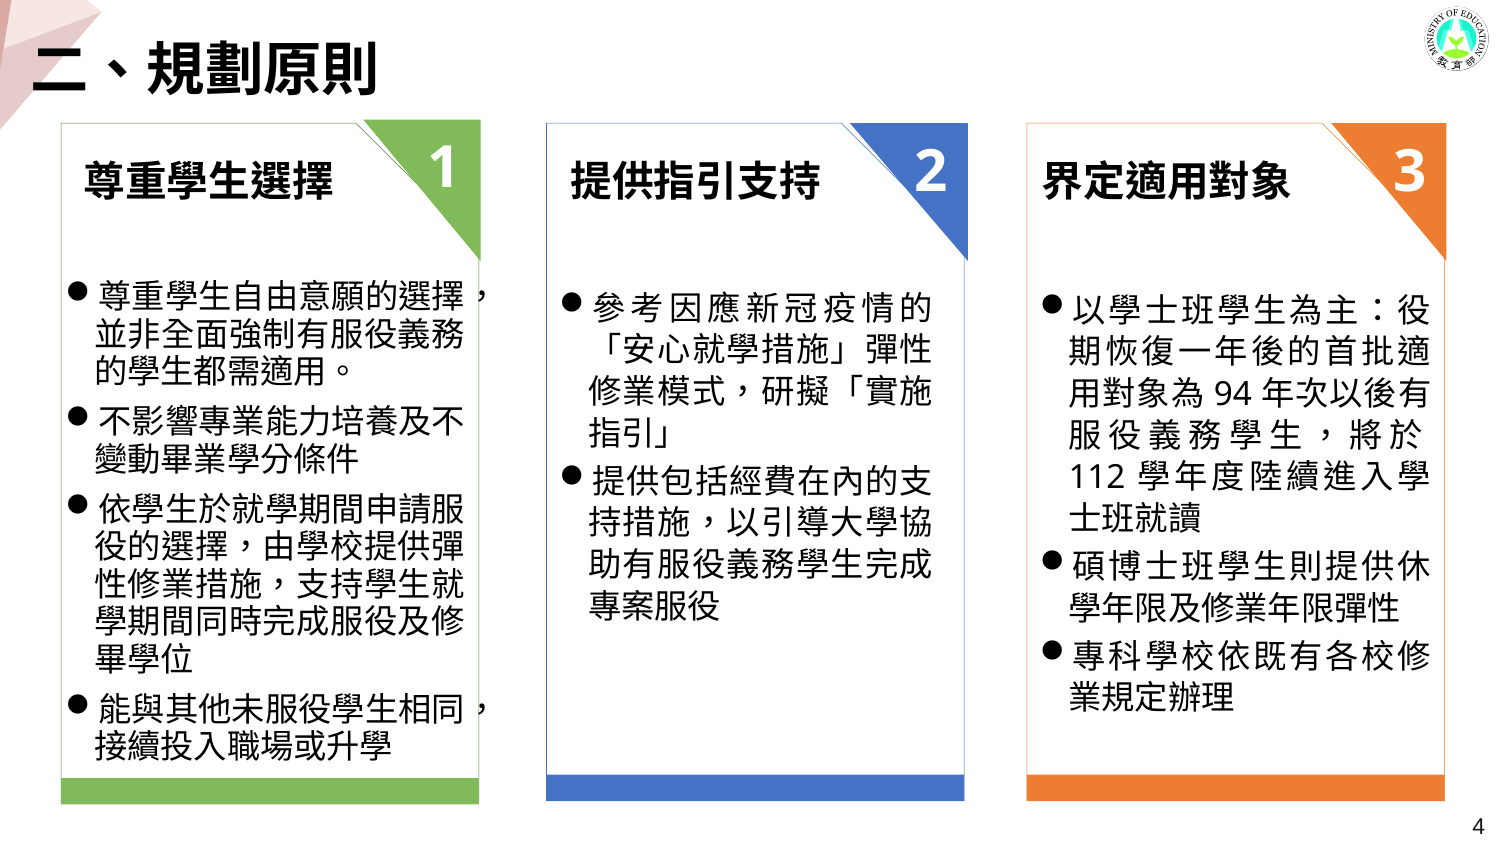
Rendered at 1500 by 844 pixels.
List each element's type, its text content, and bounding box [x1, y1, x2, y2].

picture [1429, 6, 1489, 61]
text_box 1 [363, 119, 481, 262]
text_box 2 [849, 123, 968, 262]
text_box [61, 123, 479, 270]
text_box 尊重學生自由意願的選擇，並非全面強制有服役義務的學生都需適用。 不影響專業能力培養及不變動畢業學分條件 依學生於就學期間申請服役的選擇，由學校提供彈性修業措施，支持學生就學期間同時完成服役及修畢學位 能與其他未服役學生相同，接續投入職場或升學 [50, 270, 481, 774]
text_box 以學士班學生為主：役期恢復一年後的首批適用對象為94年次以後有服役義務學生，將於112學年度陸續進入學士班就讀 碩博士班學生則提供休學年限及修業年限彈性 專科學校依既有各校修業規定辦理 [1024, 279, 1447, 724]
text_box 3 [1331, 123, 1447, 262]
title 二、規劃原則 [15, 22, 1480, 120]
text_box [0, 0, 102, 130]
text_box [61, 774, 479, 805]
text_box 參考因應新冠疫情的「安心就學措施」彈性修業模式，研擬「實施指引」 提供包括經費在內的支持措施，以引導大學協助有服役義務學生完成專案服役 [544, 277, 949, 633]
text_box [1026, 724, 1445, 801]
text_box 尊重學生選擇 [68, 147, 375, 213]
text_box 界定適用對象 [1027, 147, 1334, 213]
text_box [1026, 123, 1445, 279]
text_box [546, 123, 965, 801]
text_box 提供指引支持 [555, 147, 862, 213]
